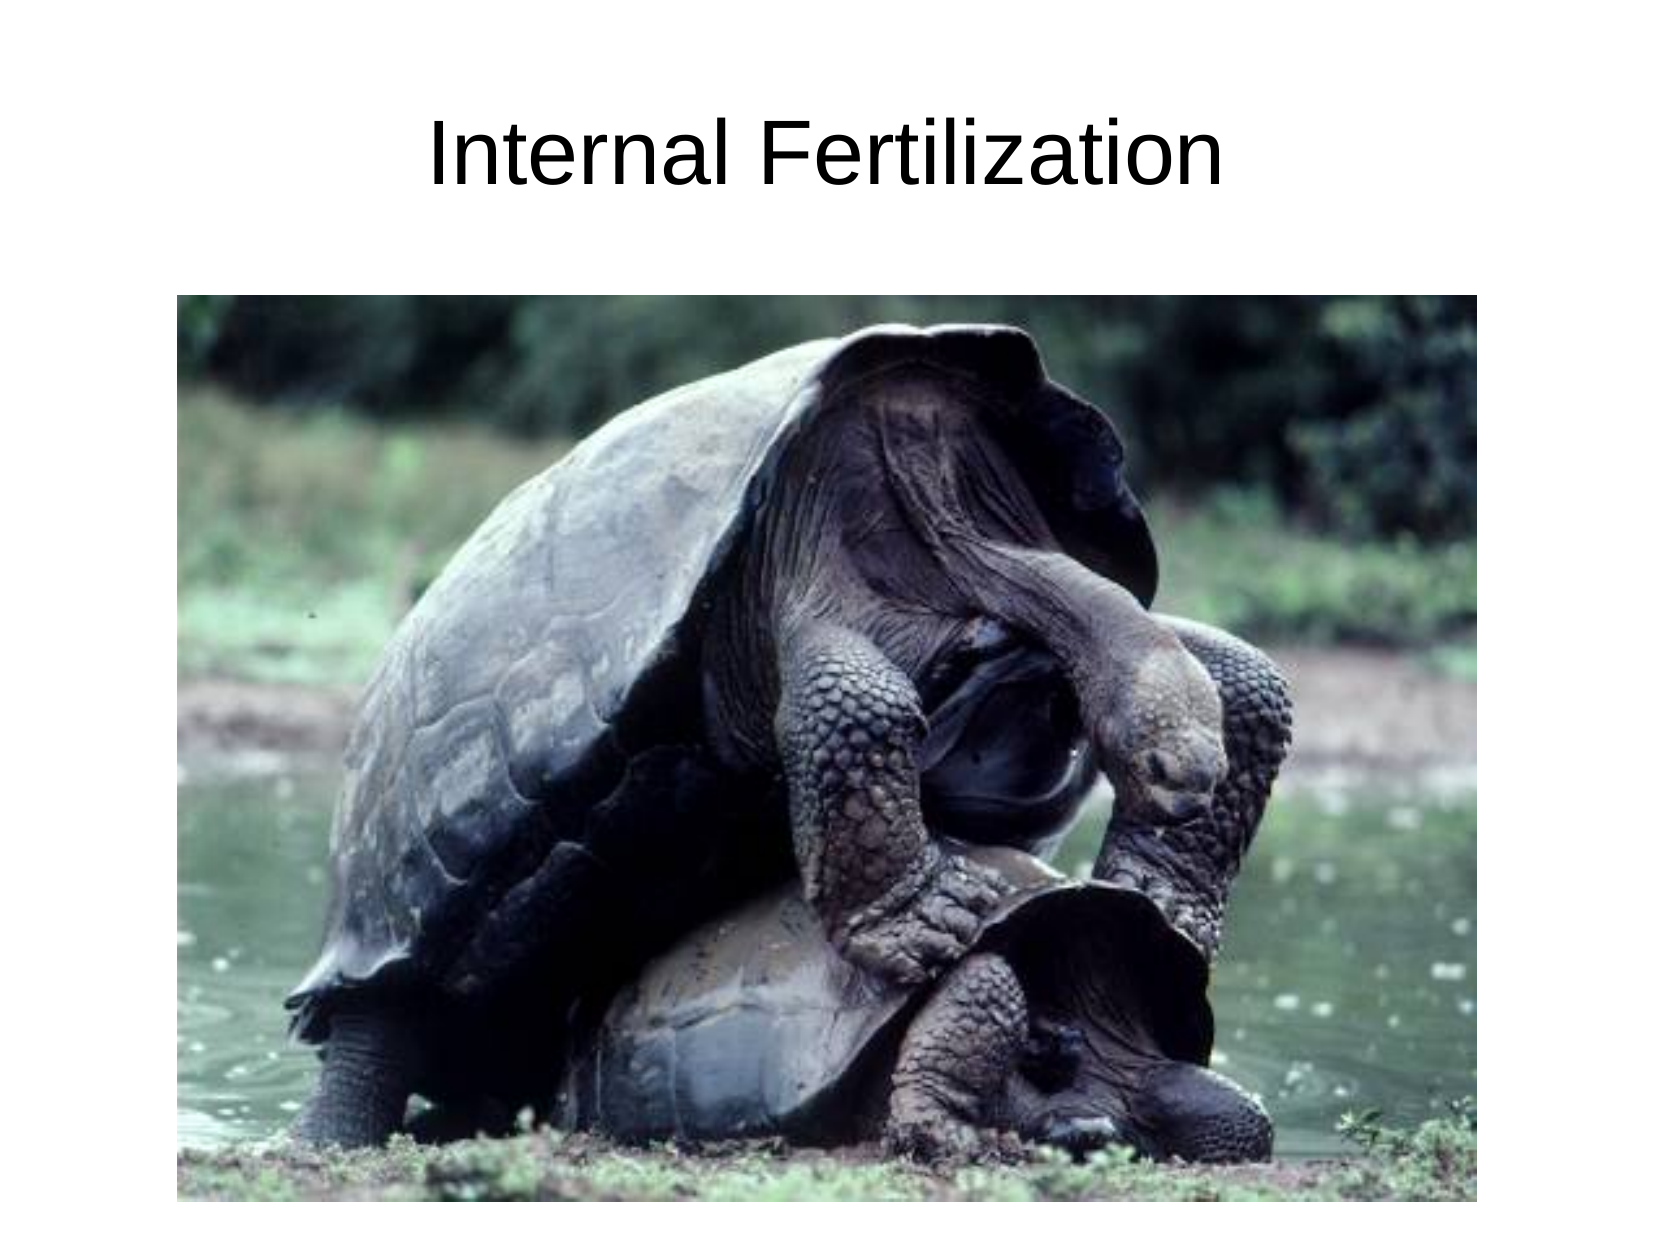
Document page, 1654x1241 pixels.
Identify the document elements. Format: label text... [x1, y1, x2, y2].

title Internal Fertilization [82, 49, 1571, 257]
picture [177, 295, 1477, 1202]
